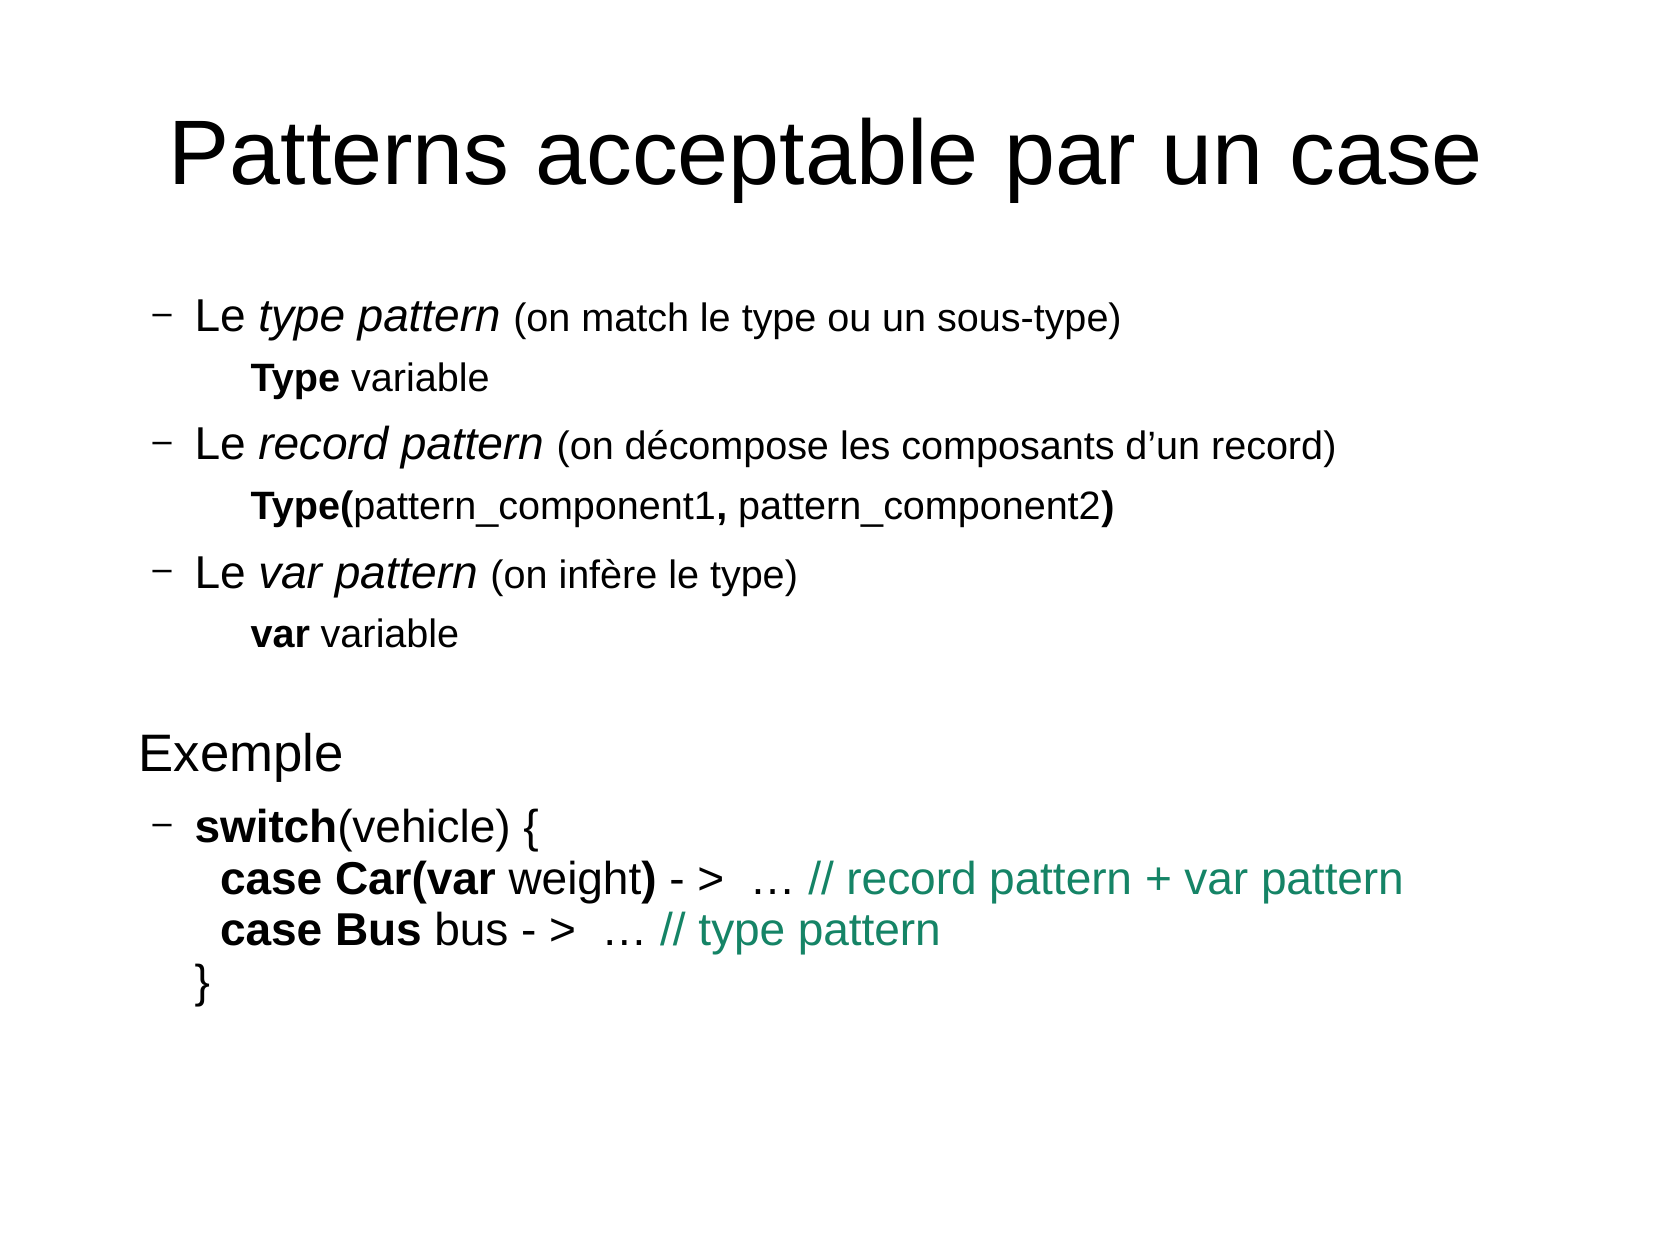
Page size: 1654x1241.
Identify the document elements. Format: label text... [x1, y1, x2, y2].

list Le type pattern (on match le type ou un sous-type) Type variable Le record pattern (on décompose les composants d’un record) Type(pattern_component1, pattern_component2) Le var pattern (on infère le type) var variable Exemple switch(vehicle) { case Car(var weight) - > … // record pattern + var pattern case Bus bus - > … // type pattern } [82, 290, 1571, 1010]
title Patterns acceptable par un case [82, 49, 1571, 257]
